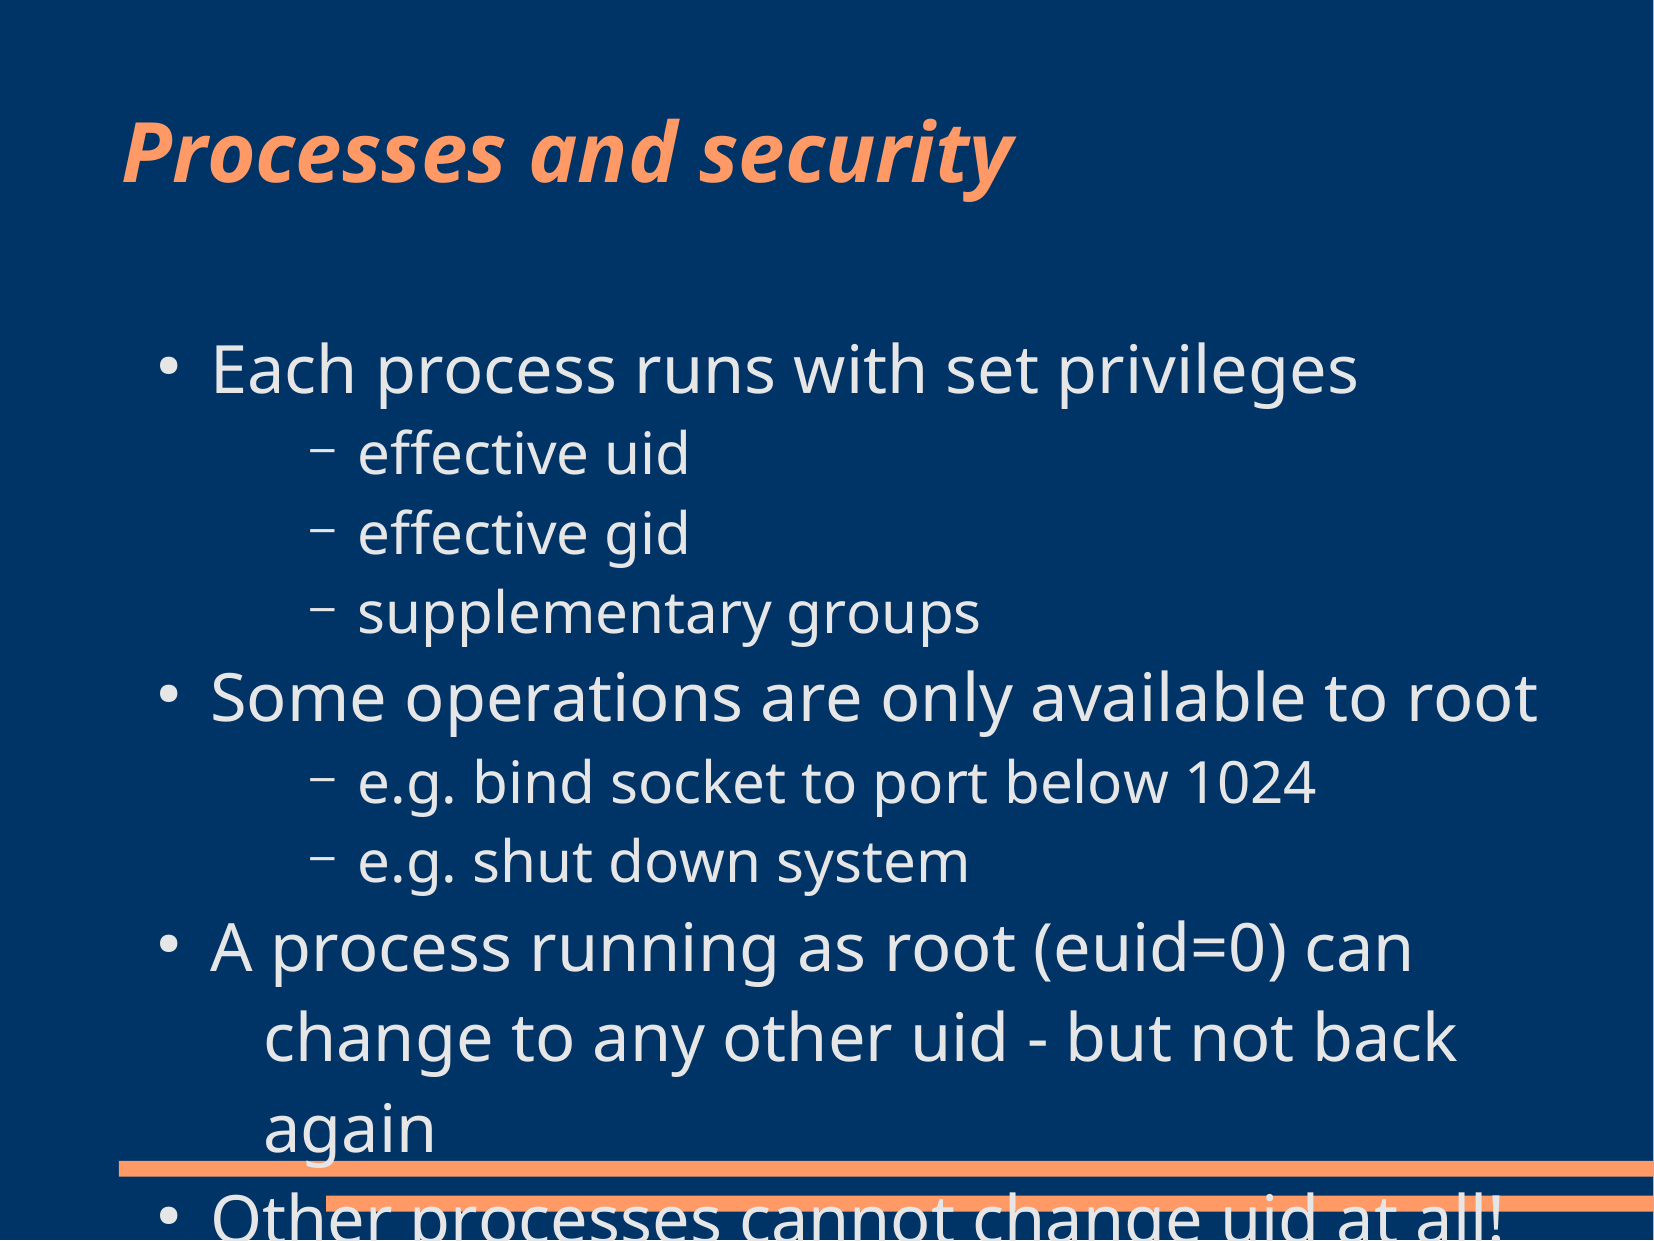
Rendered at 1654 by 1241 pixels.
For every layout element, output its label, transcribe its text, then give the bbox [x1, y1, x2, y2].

title Processes and security [121, 46, 1534, 254]
list Each process runs with set privileges effective uid effective gid supplementary groups Some operations are only available to root e.g. bind socket to port below 1024 e.g. shut down system A process running as root (euid=0) can change to any other uid - but not back again Other processes cannot change uid at all! [121, 322, 1561, 1132]
